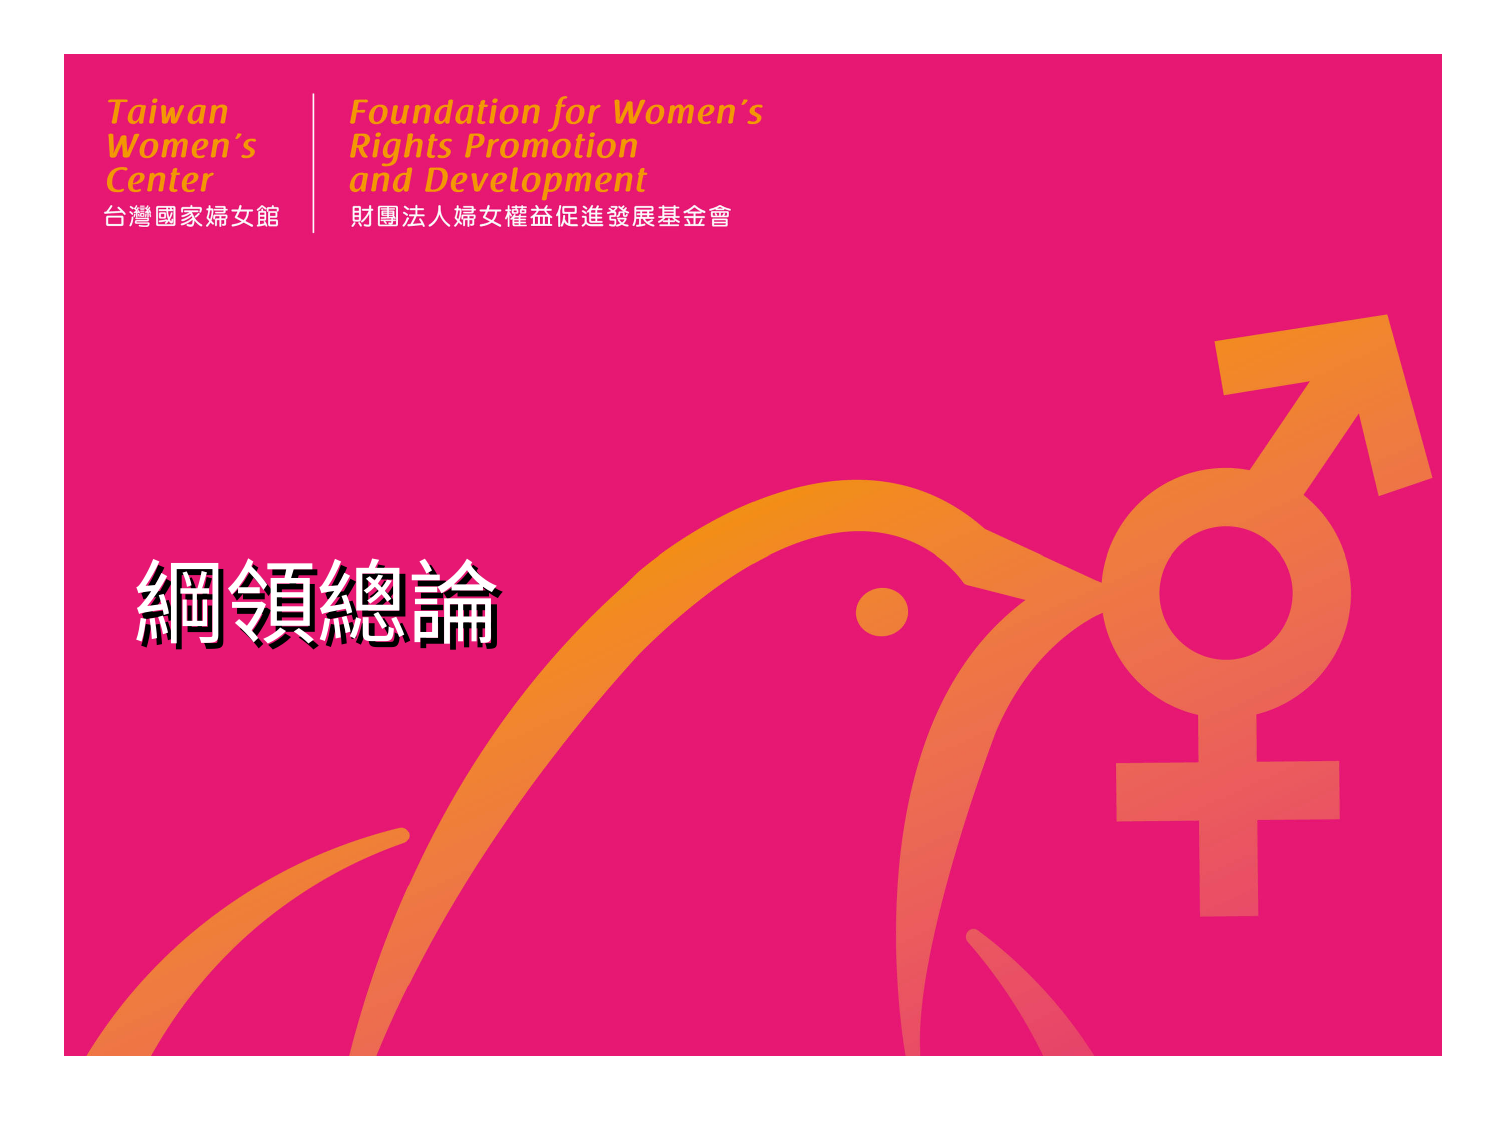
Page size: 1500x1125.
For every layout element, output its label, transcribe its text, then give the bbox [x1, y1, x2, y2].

list 綱領總論 [118, 432, 1394, 669]
title [118, 722, 1394, 947]
